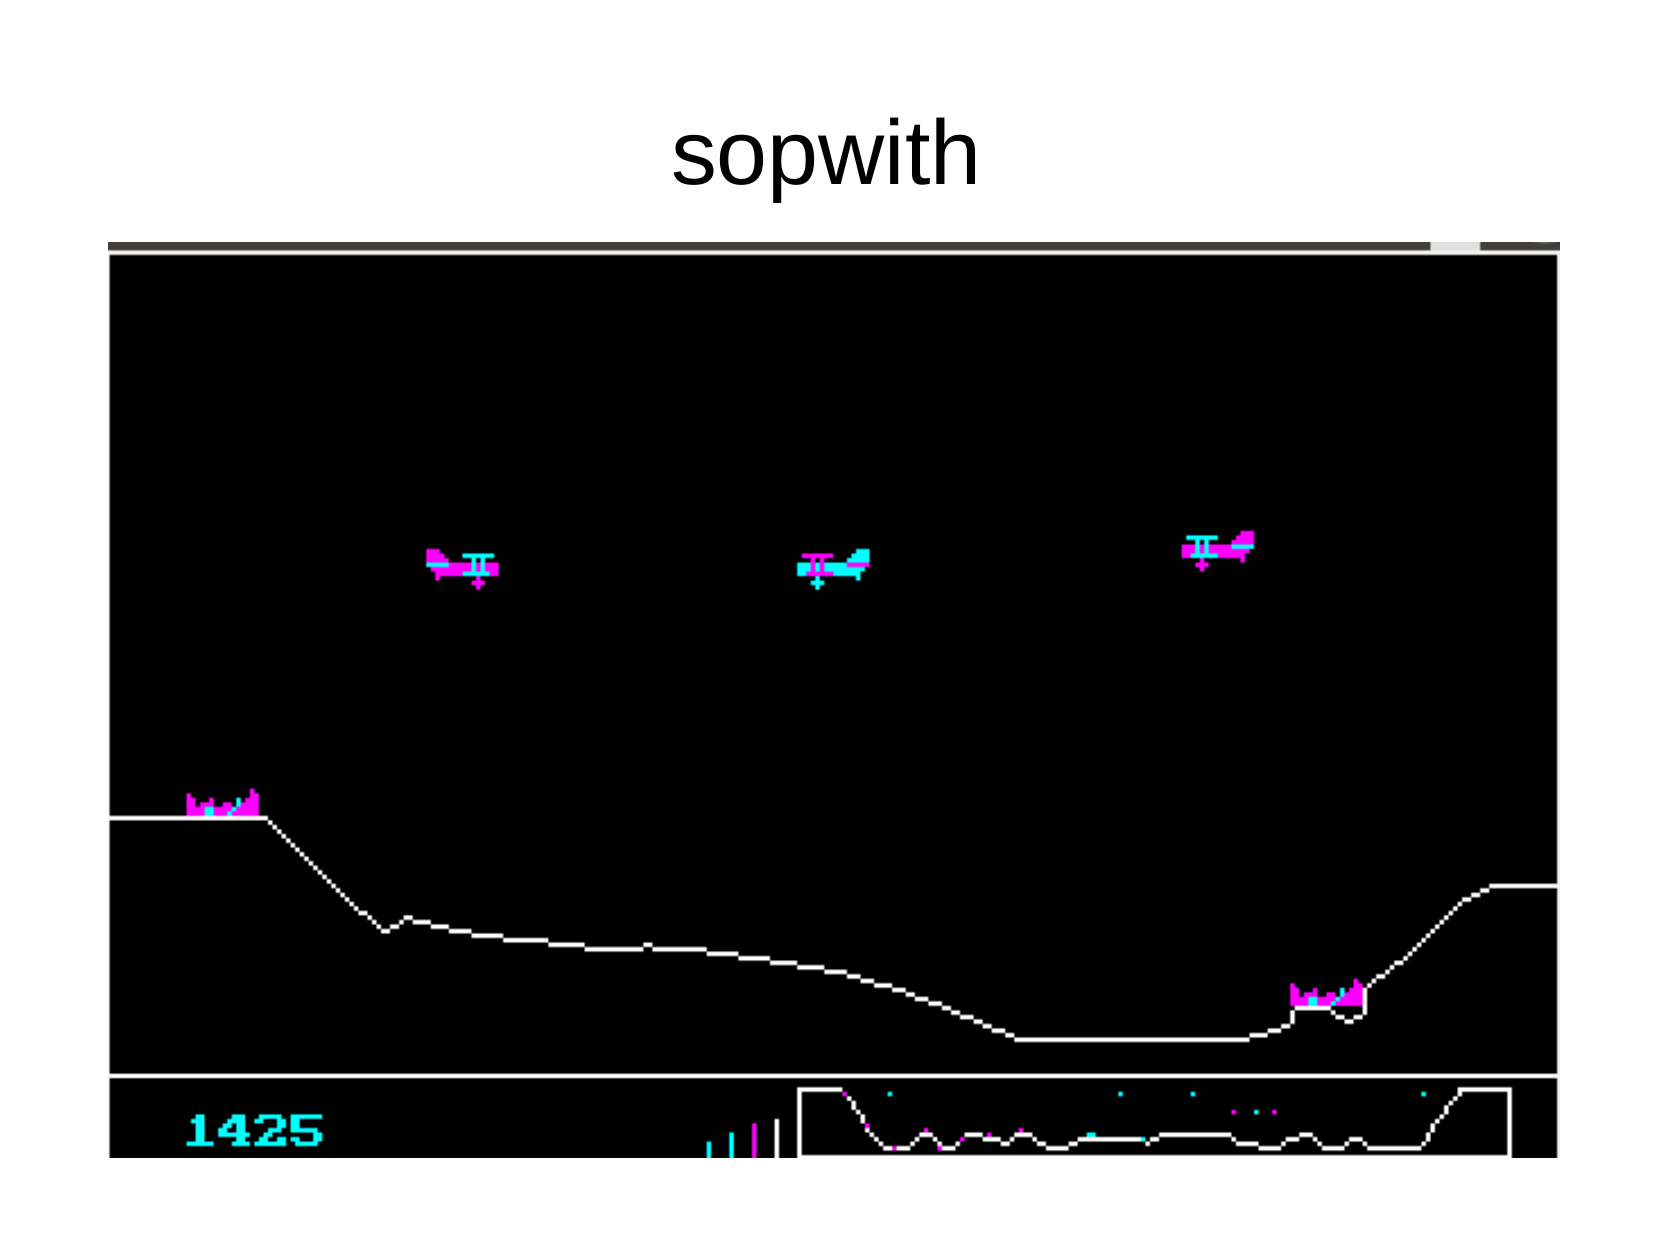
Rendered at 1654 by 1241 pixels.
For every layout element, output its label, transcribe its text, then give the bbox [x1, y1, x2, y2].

picture [108, 242, 1560, 1158]
title sopwith [82, 49, 1571, 257]
